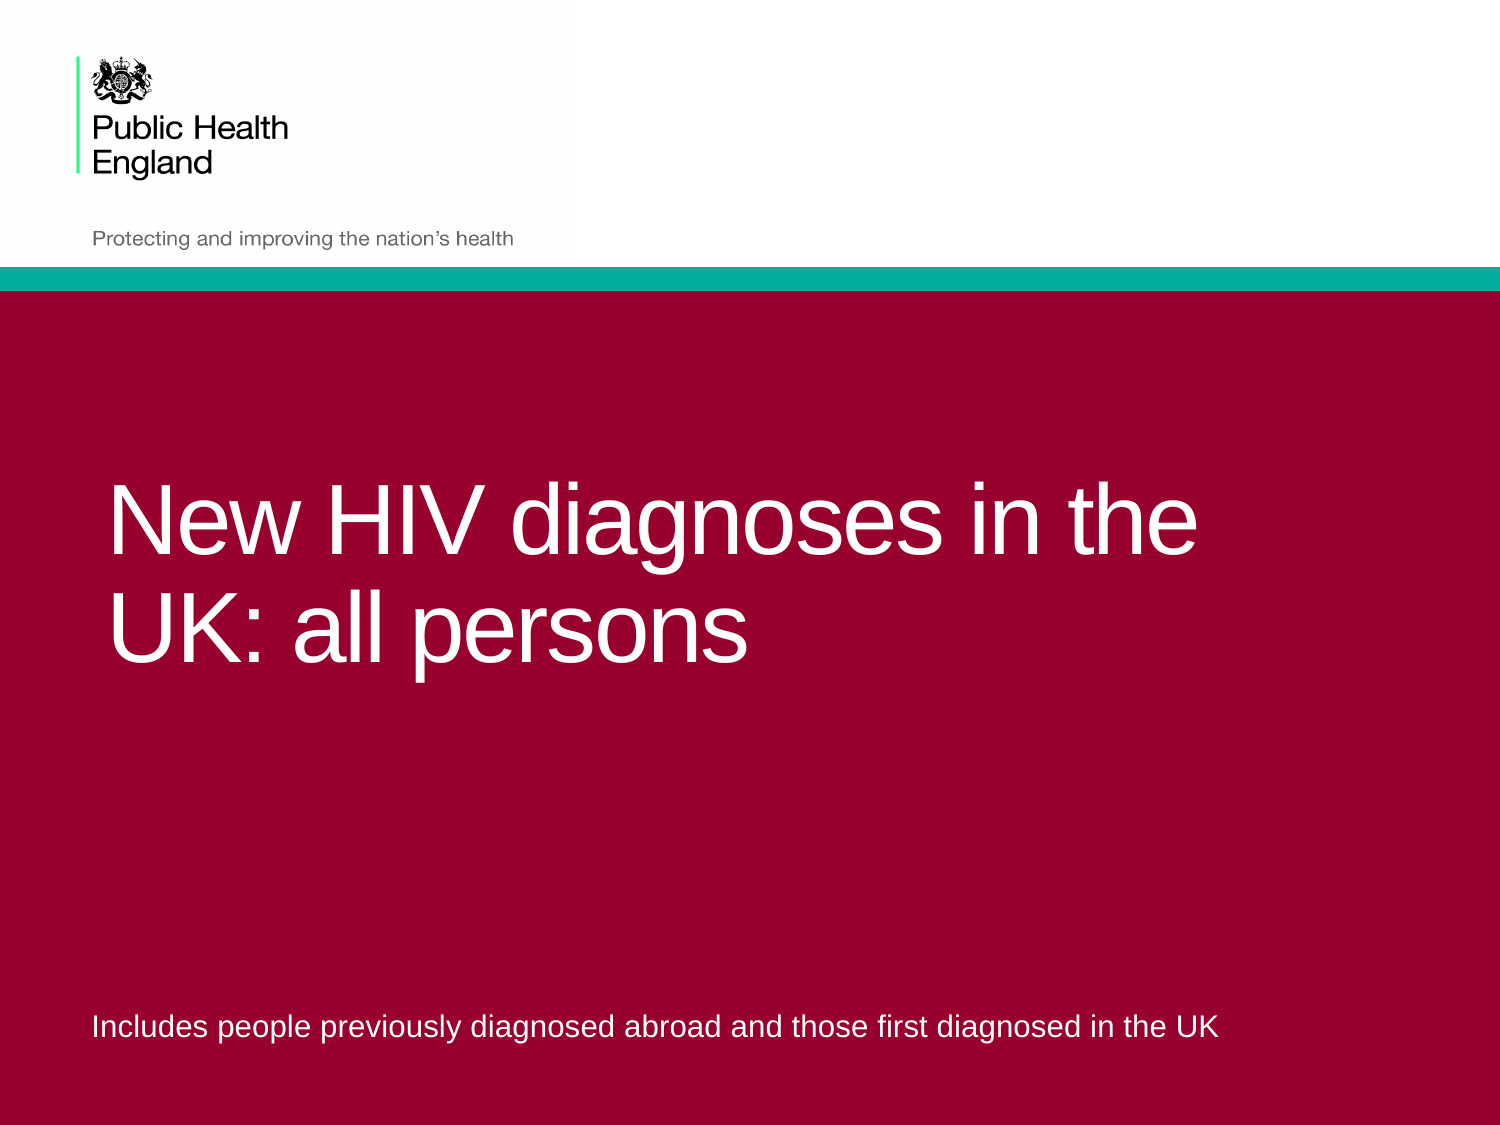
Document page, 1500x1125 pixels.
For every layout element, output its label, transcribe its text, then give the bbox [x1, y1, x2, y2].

title New HIV diagnoses in the UK: all persons [91, 349, 1344, 692]
picture [0, 0, 572, 265]
subtitle Includes people previously diagnosed abroad and those first diagnosed in the UK [91, 987, 1344, 1044]
